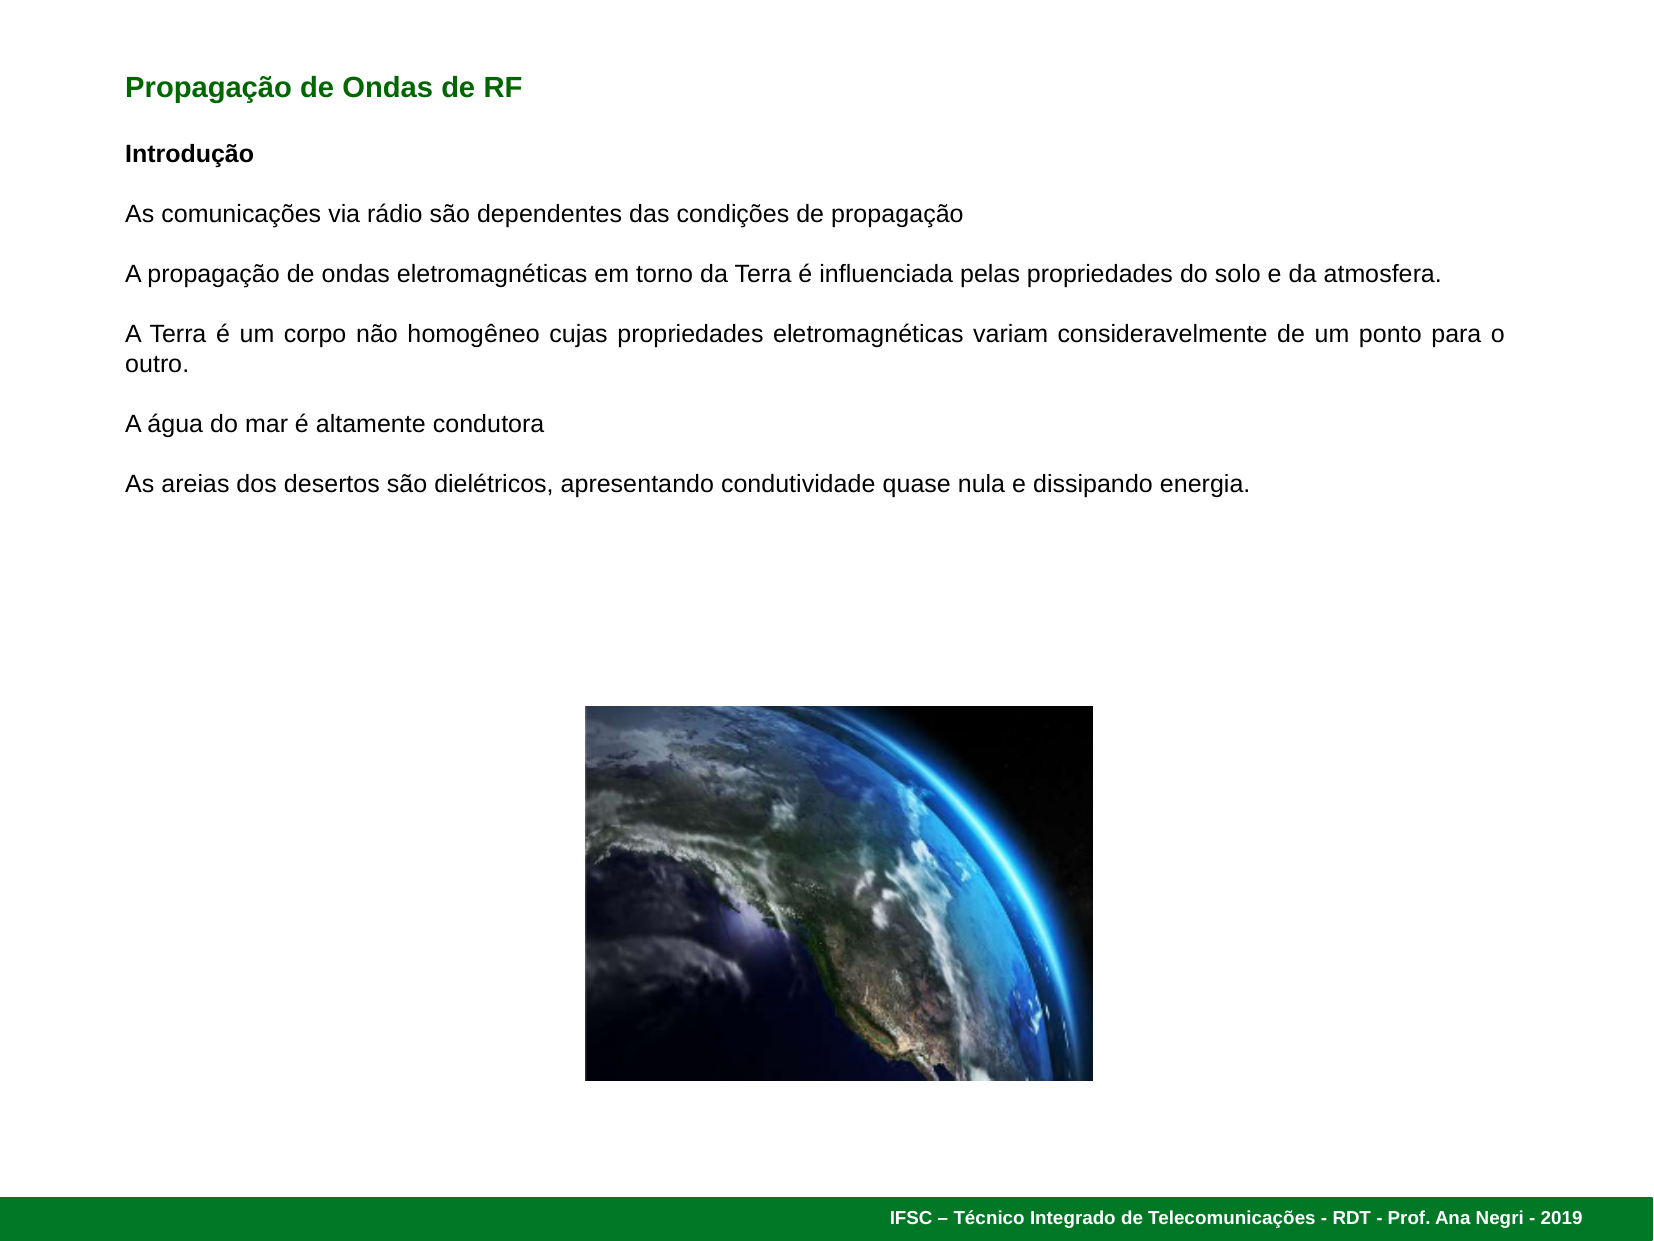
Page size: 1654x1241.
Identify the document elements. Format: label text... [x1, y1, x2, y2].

text_box Propagação de Ondas de RF Introdução As comunicações via rádio são dependentes das condições de propagação A propagação de ondas eletromagnéticas em torno da Terra é influenciada pelas propriedades do solo e da atmosfera. A Terra é um corpo não homogêneo cujas propriedades eletromagnéticas variam consideravelmente de um ponto para o outro. A água do mar é altamente condutora As areias dos desertos são dielétricos, apresentando condutividade quase nula e dissipando energia. [110, 60, 1524, 840]
text_box [0, 1197, 1653, 1241]
text_box IFSC – Técnico Integrado de Telecomunicações - RDT - Prof. Ana Negri - 2019 [875, 1197, 1653, 1236]
picture [585, 706, 1093, 1081]
